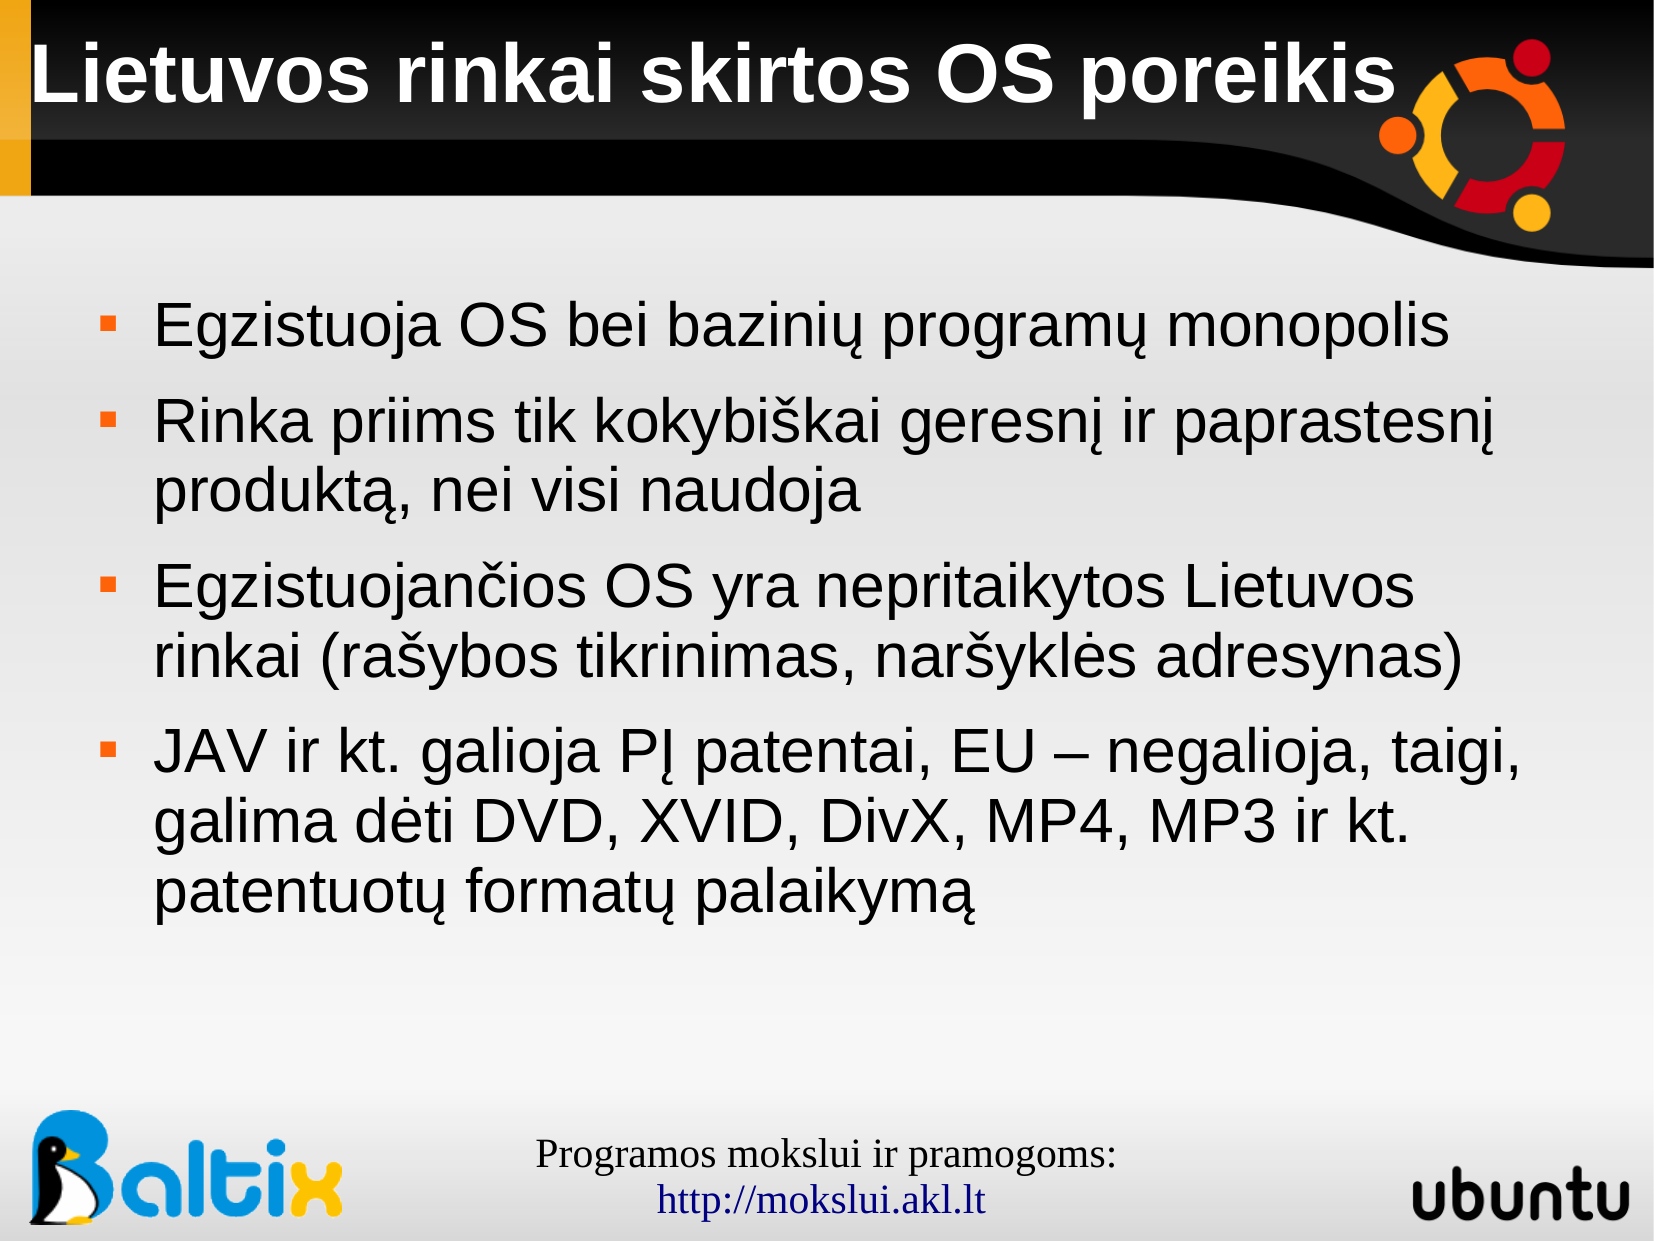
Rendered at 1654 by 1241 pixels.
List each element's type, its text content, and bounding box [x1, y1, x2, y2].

list Egzistuoja OS bei bazinių programų monopolis Rinka priims tik kokybiškai geresnį ir paprastesnį produktą, nei visi naudoja Egzistuojančios OS yra nepritaikytos Lietuvos rinkai (rašybos tikrinimas, naršyklės adresynas) JAV ir kt. galioja PĮ patentai, EU – negalioja, taigi, galima dėti DVD, XVID, DivX, MP4, MP3 ir kt. patentuotų formatų palaikymą [82, 290, 1571, 1094]
picture [0, 0, 1654, 1241]
title Lietuvos rinkai skirtos OS poreikis [29, 0, 1518, 178]
